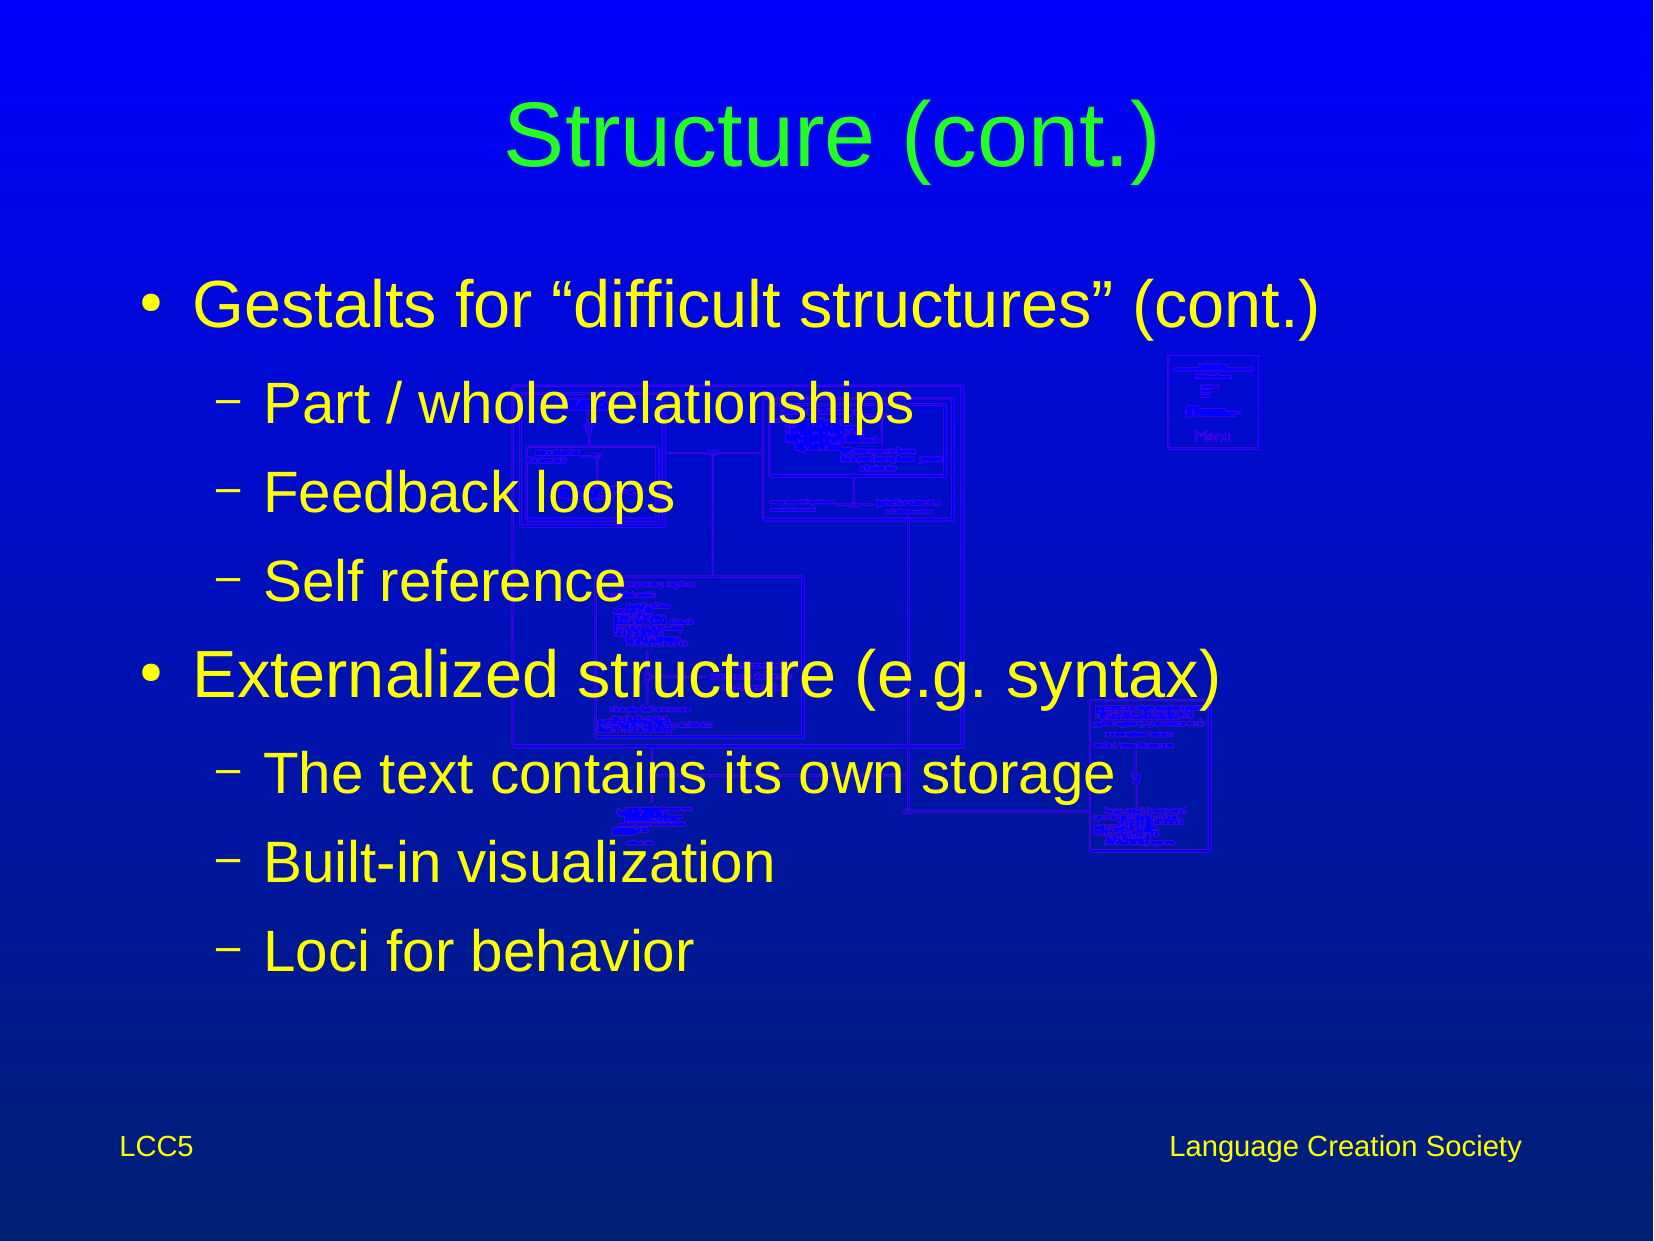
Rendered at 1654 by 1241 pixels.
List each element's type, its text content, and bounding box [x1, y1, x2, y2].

list Gestalts for “difficult structures” (cont.) Part / whole relationships Feedback loops Self reference Externalized structure (e.g. syntax) The text contains its own storage Built-in visualization Loci for behavior [121, 266, 1534, 1121]
title Structure (cont.) [126, 31, 1539, 239]
